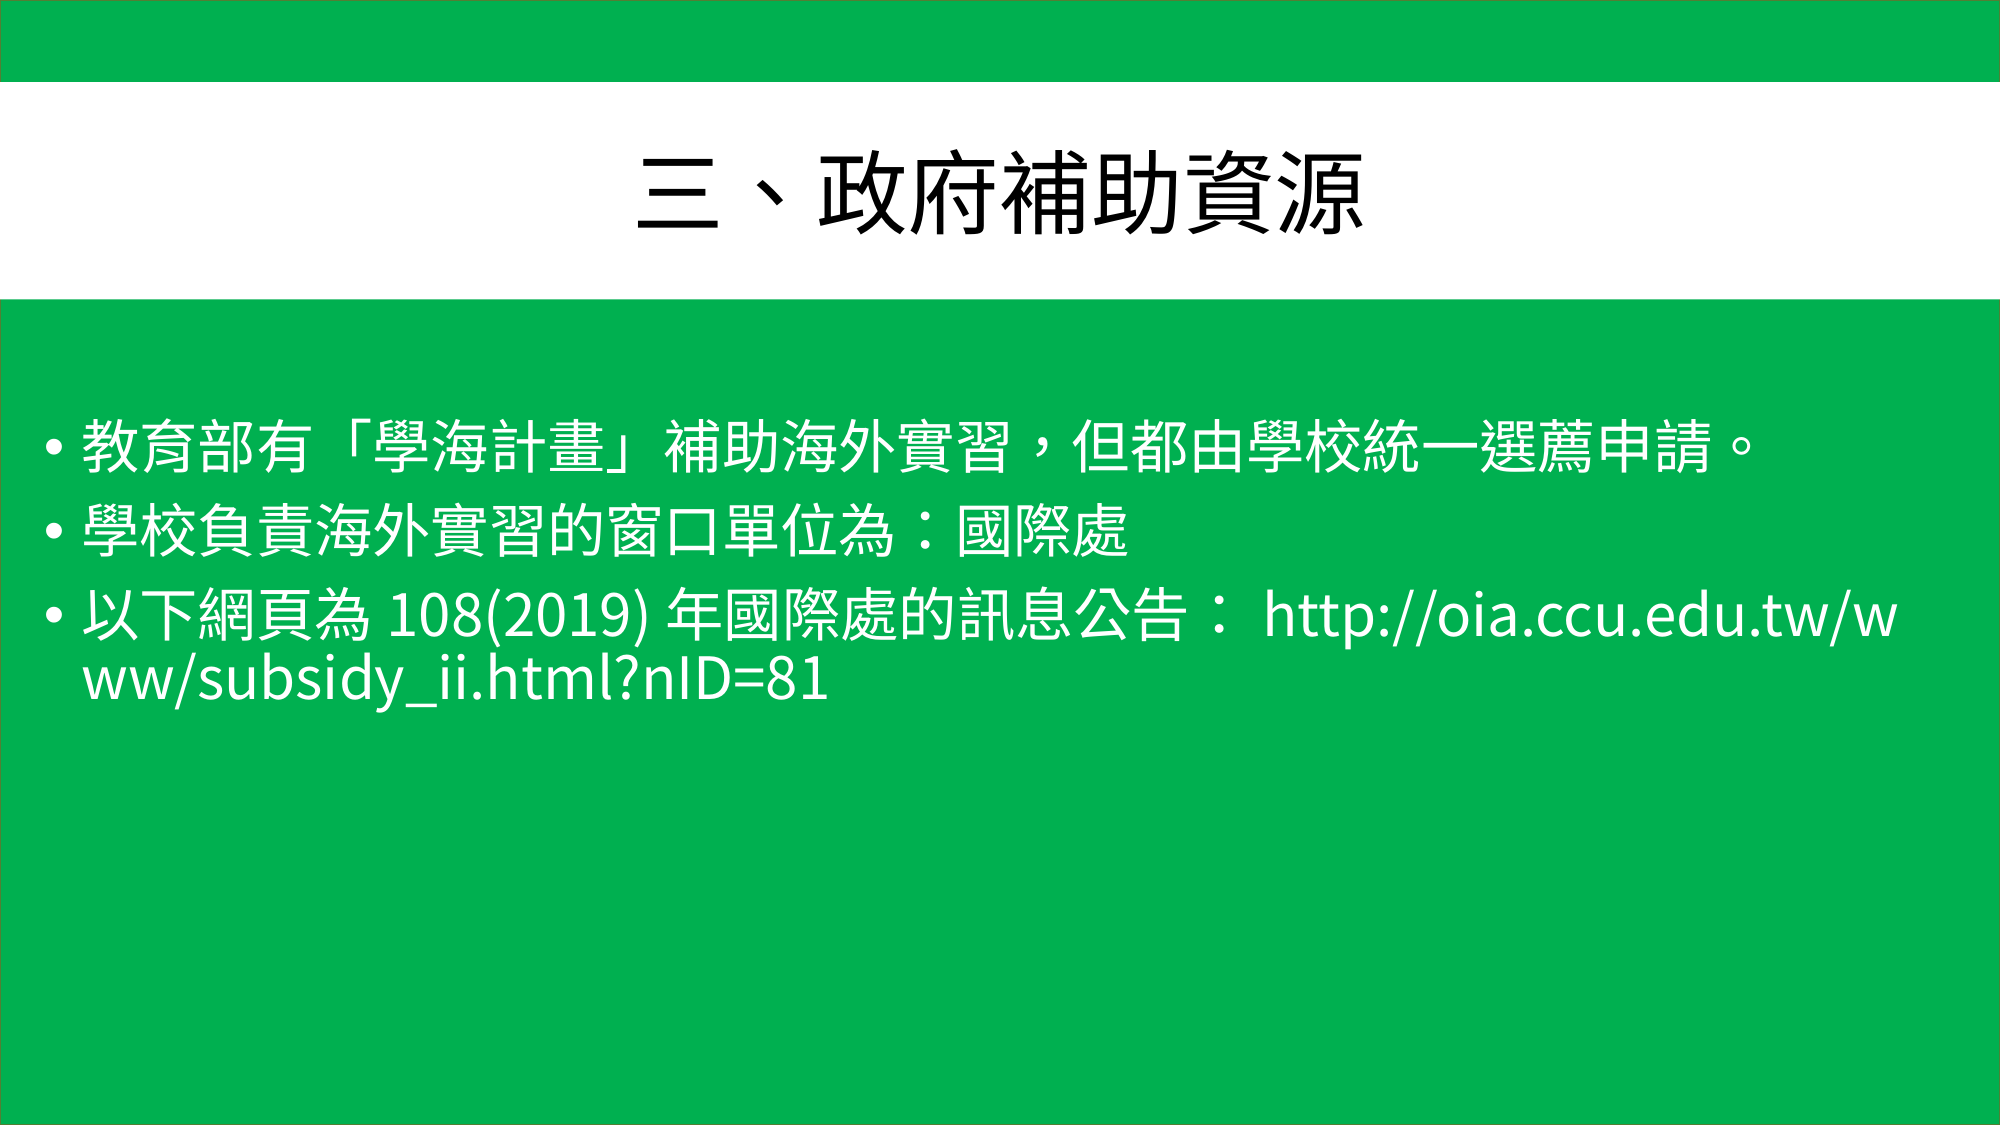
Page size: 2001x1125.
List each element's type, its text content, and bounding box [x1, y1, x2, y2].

title 三、政府補助資源 [0, 82, 2000, 300]
list 教育部有「學海計畫」補助海外實習，但都由學校統一選薦申請。 學校負責海外實習的窗口單位為：國際處 以下網頁為108(2019)年國際處的訊息公告：http://oia.ccu.edu.tw/www/subsidy_ii.html?nID=81 [28, 411, 1916, 1125]
text_box [0, 0, 2000, 82]
text_box [0, 300, 2000, 1125]
